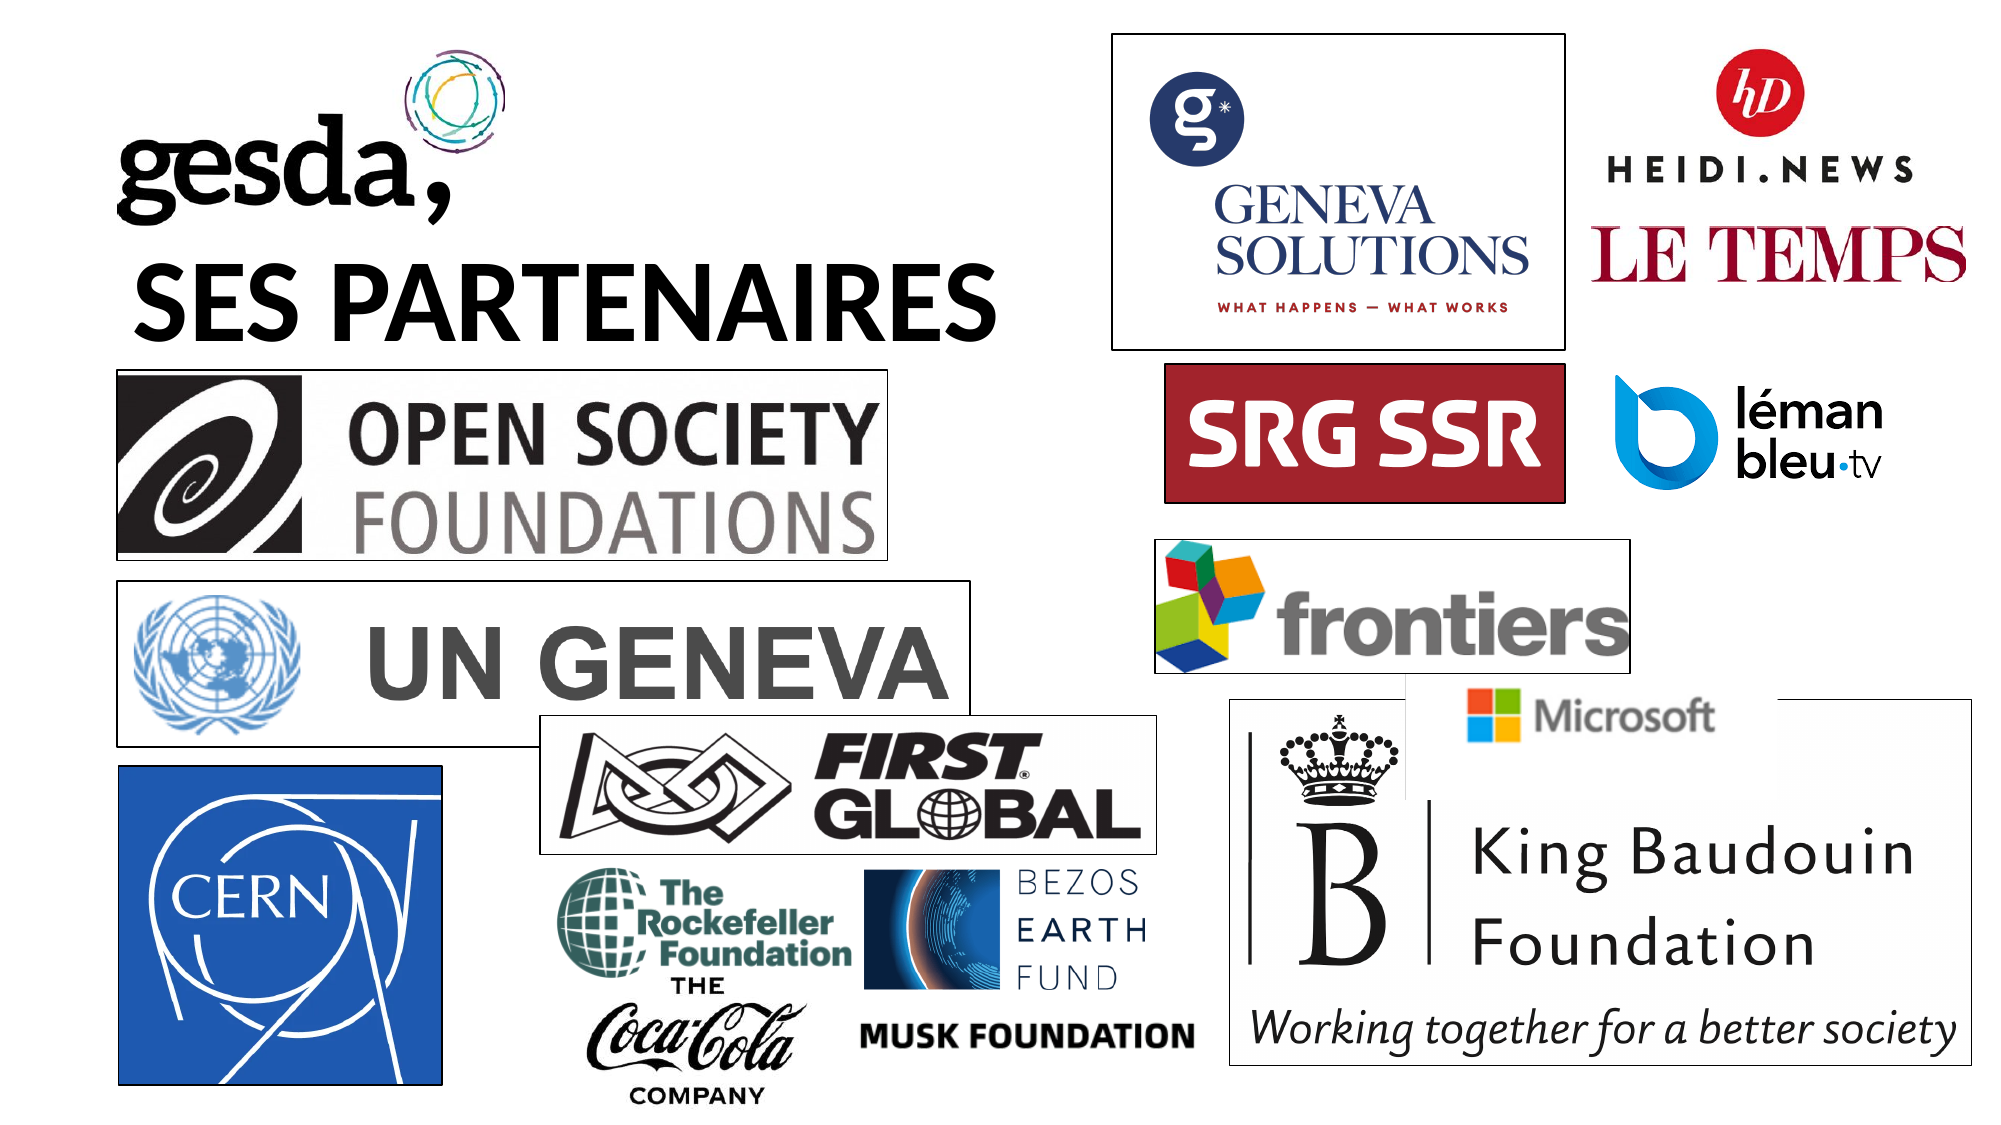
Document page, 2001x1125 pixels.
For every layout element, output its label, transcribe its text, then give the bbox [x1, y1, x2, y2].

picture [1591, 226, 1966, 282]
picture [1595, 358, 1903, 515]
picture [1165, 365, 1565, 503]
picture [117, 36, 505, 60]
picture [1155, 540, 1630, 673]
picture [119, 766, 442, 1085]
picture [1112, 35, 1565, 350]
text_box , SES PARTENAIRES [117, 60, 1883, 375]
picture [117, 370, 887, 560]
picture [1591, 32, 1928, 199]
picture [552, 867, 1211, 1125]
picture [1230, 622, 1971, 1065]
picture [540, 716, 1156, 854]
picture [117, 581, 970, 747]
